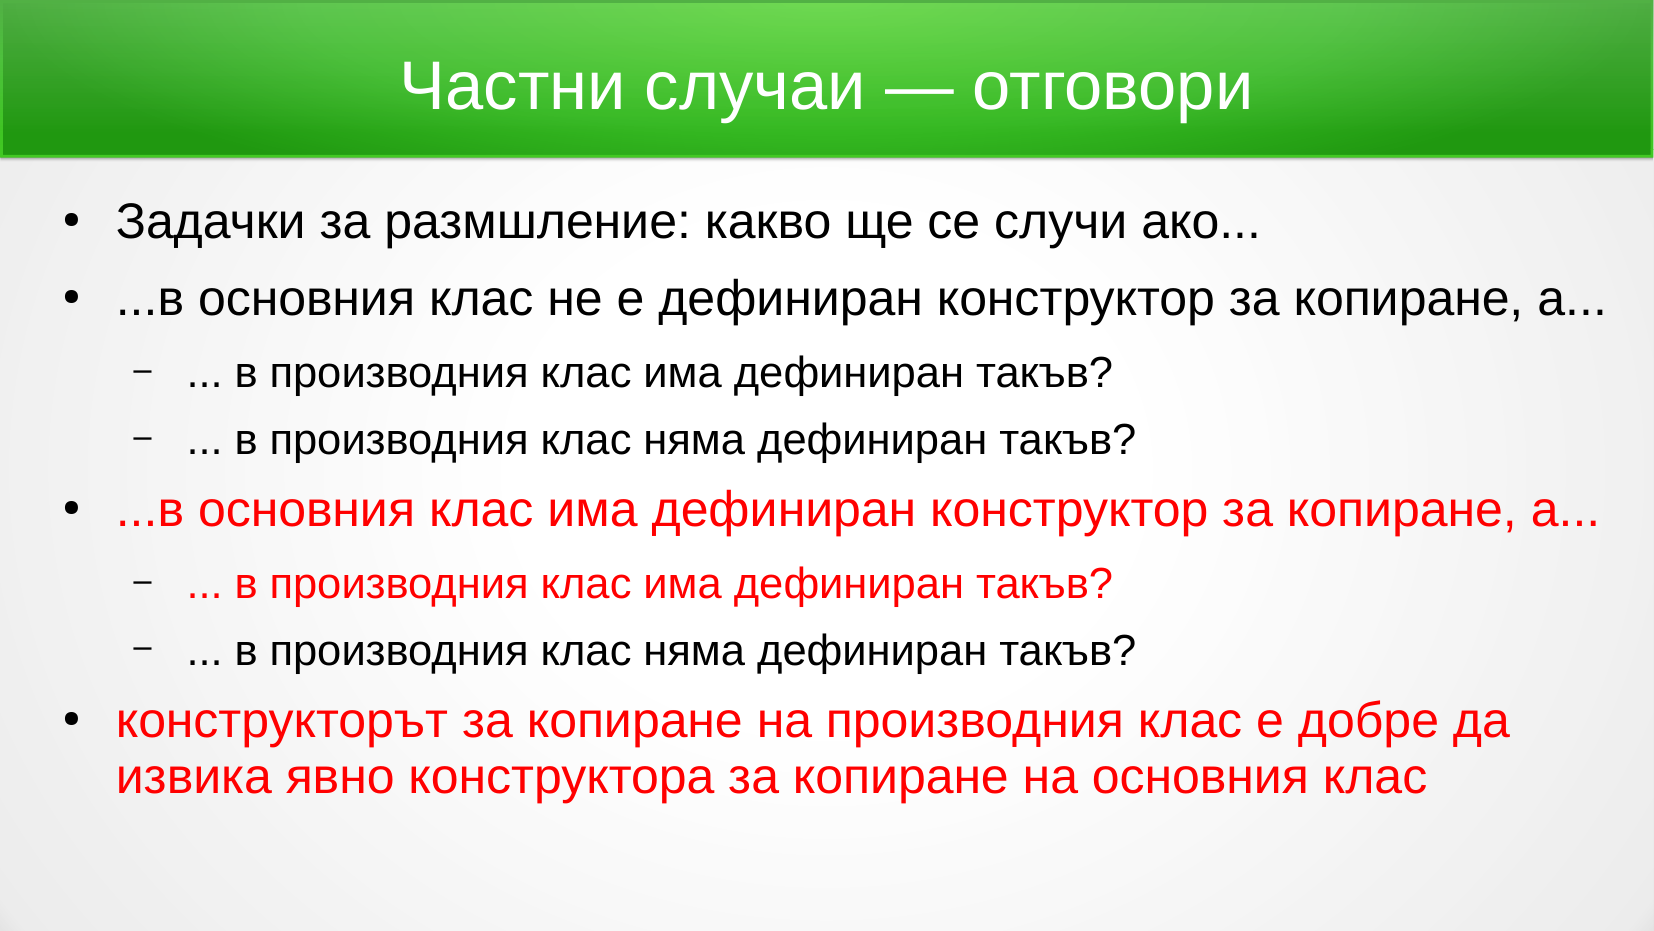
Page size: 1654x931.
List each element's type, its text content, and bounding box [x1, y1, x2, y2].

title Частни случаи — отговори [82, 37, 1571, 135]
list Задачки за размшление: какво ще се случи ако... ...в основния клас не е дефиниран конструктор за копиране, а... ... в производния клас има дефиниран такъв? ... в производния клас няма дефиниран такъв? ...в основния клас има дефиниран конструктор за копиране, а... ... в производния клас има дефиниран такъв? ... в производния клас няма дефиниран такъв? конструкторът за копиране на производния клас е добре да извика явно конструктора за копиране на основния клас [44, 192, 1619, 898]
